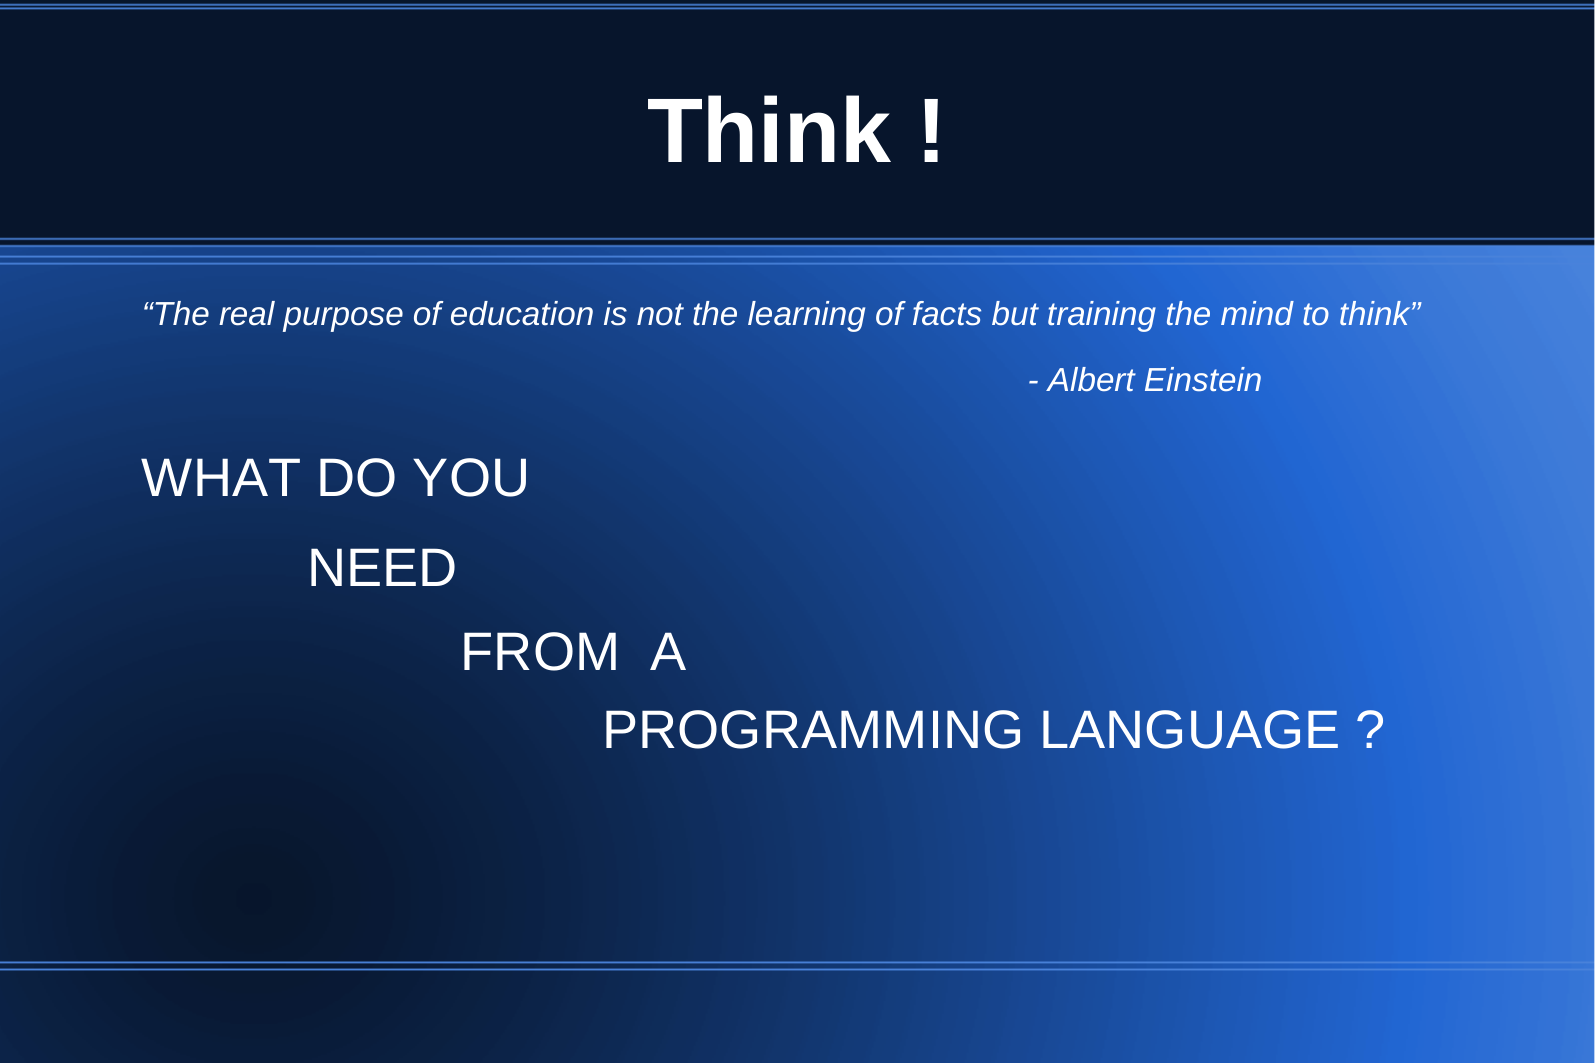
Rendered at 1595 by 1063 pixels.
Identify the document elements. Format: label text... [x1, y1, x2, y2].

picture [0, 0, 1595, 1063]
title Think ! [79, 49, 1515, 213]
list “The real purpose of education is not the learning of facts but training the mind to think” - Albert Einstein WHAT DO YOU NEED FROM A PROGRAMMING LANGUAGE ? [70, 295, 1506, 912]
